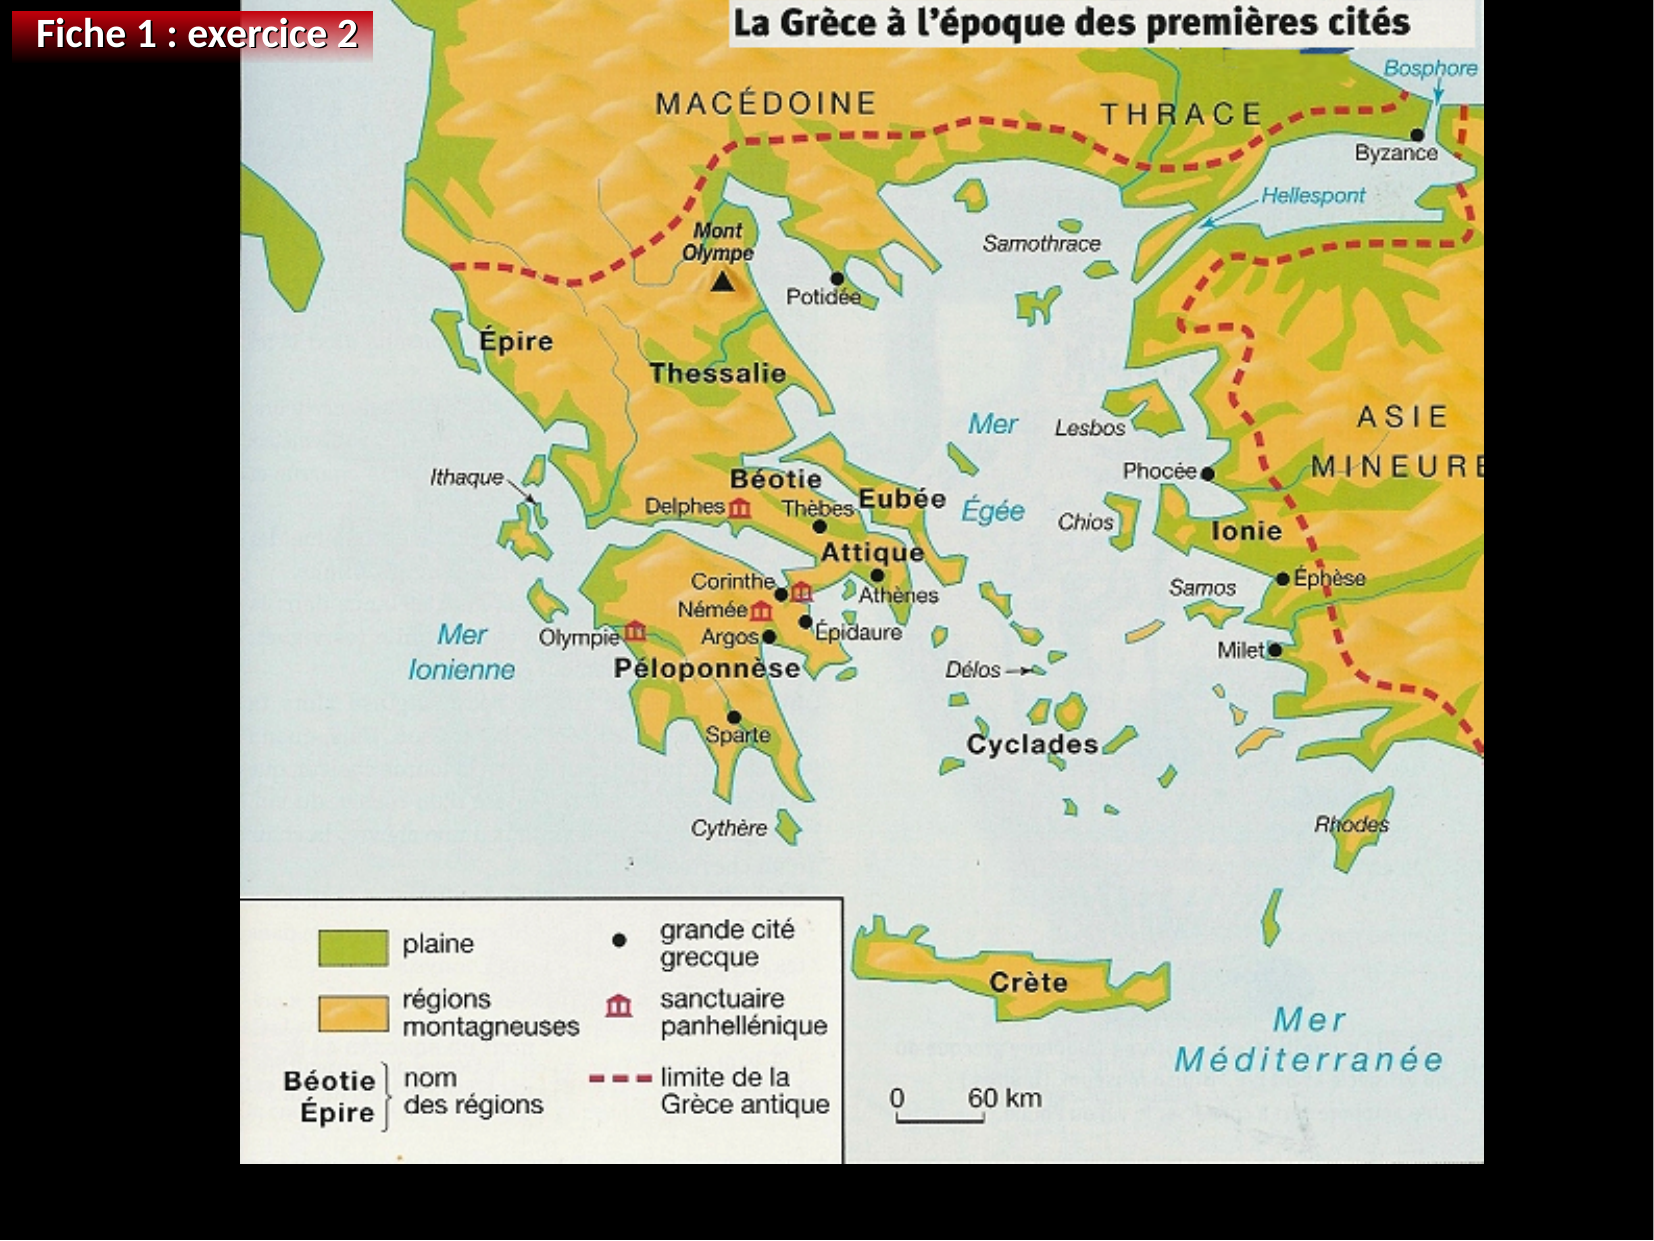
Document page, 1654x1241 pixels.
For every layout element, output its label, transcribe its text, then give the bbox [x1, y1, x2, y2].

picture [240, 0, 1484, 1164]
text_box Fiche 1 : exercice 2 [12, 11, 373, 63]
